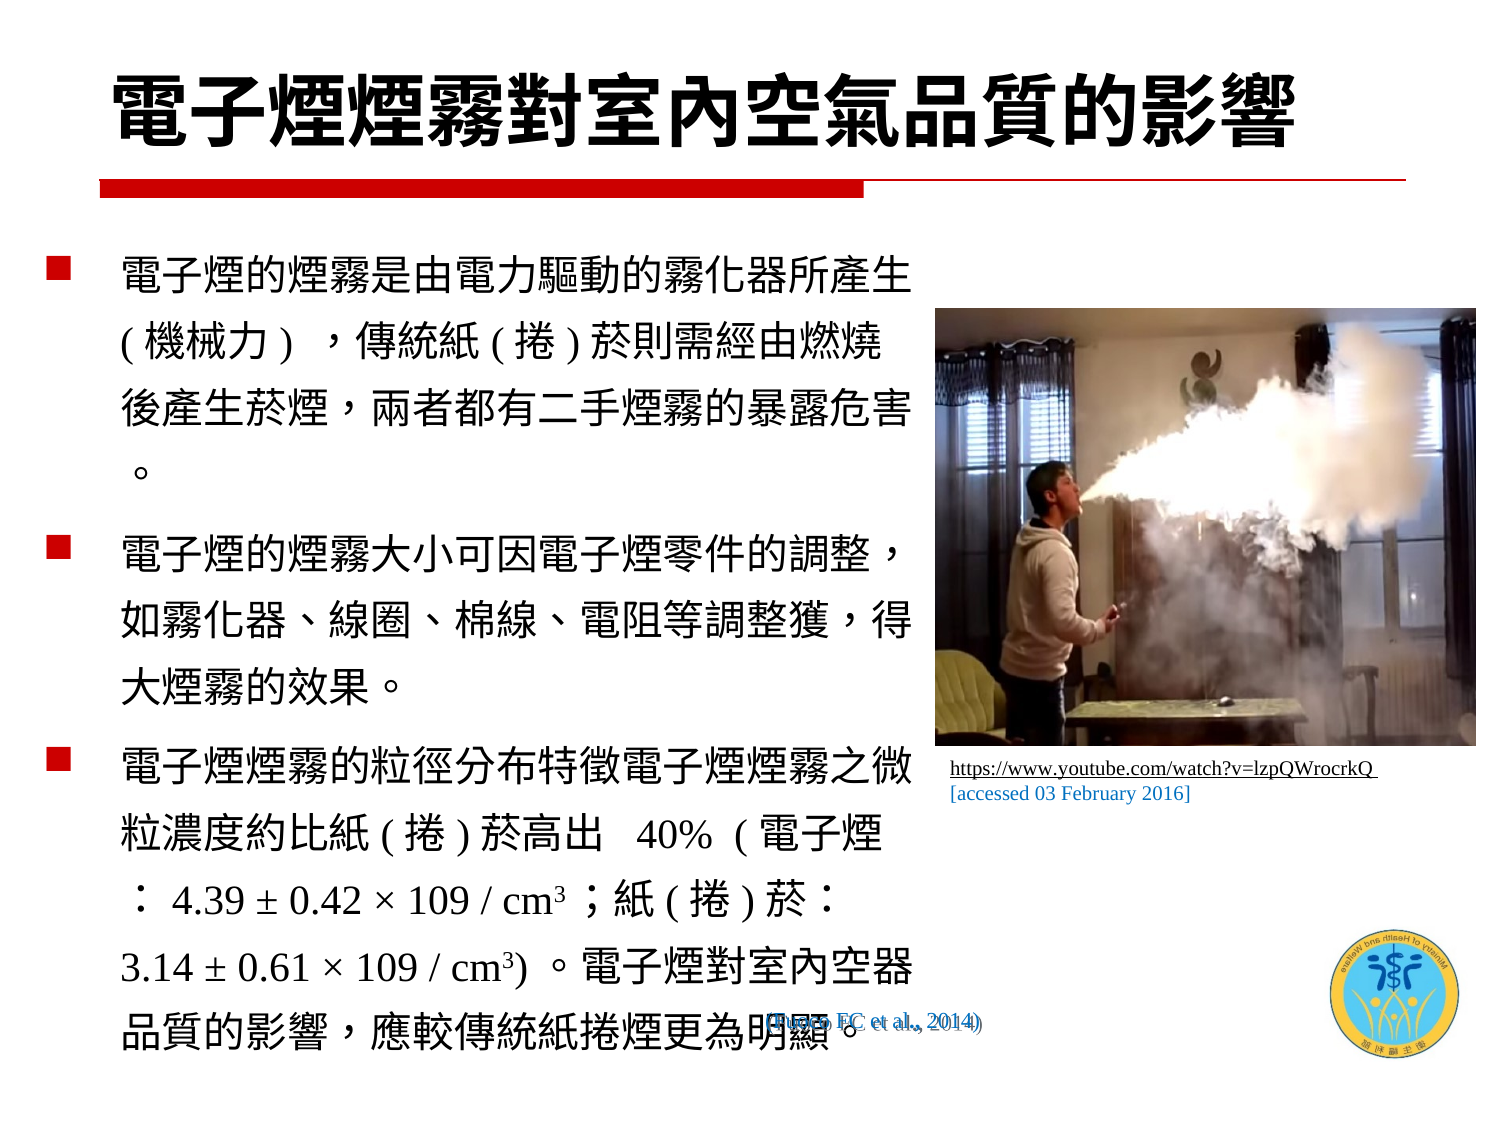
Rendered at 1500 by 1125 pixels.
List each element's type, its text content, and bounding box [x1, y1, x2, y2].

text_box (Fuoco FC et al., 2014) [750, 975, 1062, 1041]
text_box https://www.youtube.com/watch?v=lzpQWrocrkQ [accessed 03 February 2016] [935, 746, 1476, 813]
title 電子煙煙霧對室內空氣品質的影響 [94, 50, 1407, 164]
picture [935, 308, 1476, 746]
list 電子煙的煙霧是由電力驅動的霧化器所產生 (機械力) ，傳統紙(捲)菸則需經由燃燒後產生菸煙，兩者都有二手煙霧的暴露危害。 電子煙的煙霧大小可因電子煙零件的調整，如霧化器、線圈、棉線、電阻等調整獲，得大煙霧的效果。 電子煙煙霧的粒徑分布特徵電子煙煙霧之微粒濃度約比紙(捲)菸高出 40% (電子煙：4.39 ± 0.42 × 109 / cm3；紙(捲)菸：3.14 ± 0.61 × 109 / cm3)。電子煙對室內空器品質的影響，應較傳統紙捲煙更為明顯。 [28, 224, 936, 1125]
picture [1323, 927, 1468, 1062]
